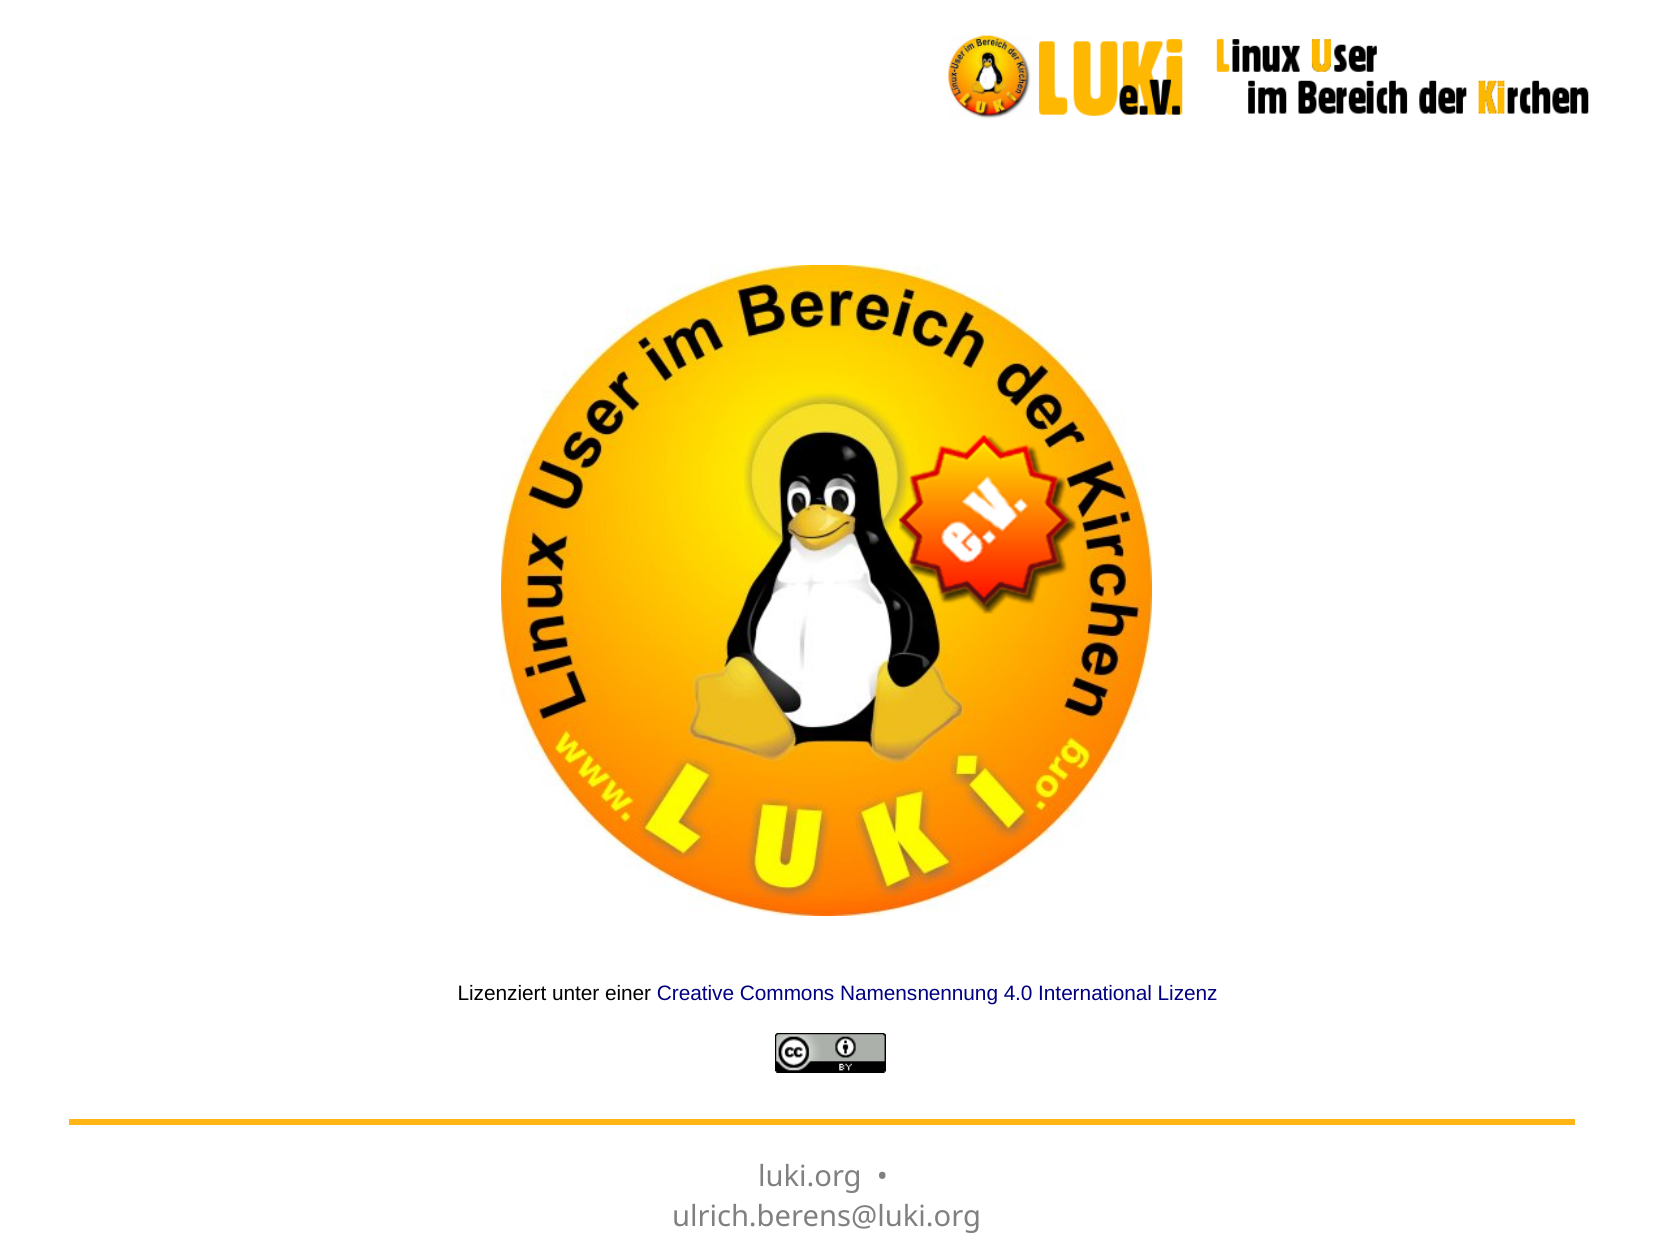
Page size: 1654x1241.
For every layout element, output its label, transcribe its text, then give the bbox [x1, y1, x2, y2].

text_box luki.org • ulrich.berens@luki.org [590, 1144, 1063, 1201]
picture [775, 1033, 886, 1073]
text_box Lizenziert unter einer Creative Commons Namensnennung 4.0 International Lizenz [442, 974, 1241, 1013]
picture [501, 265, 1152, 916]
picture [944, 29, 1595, 126]
